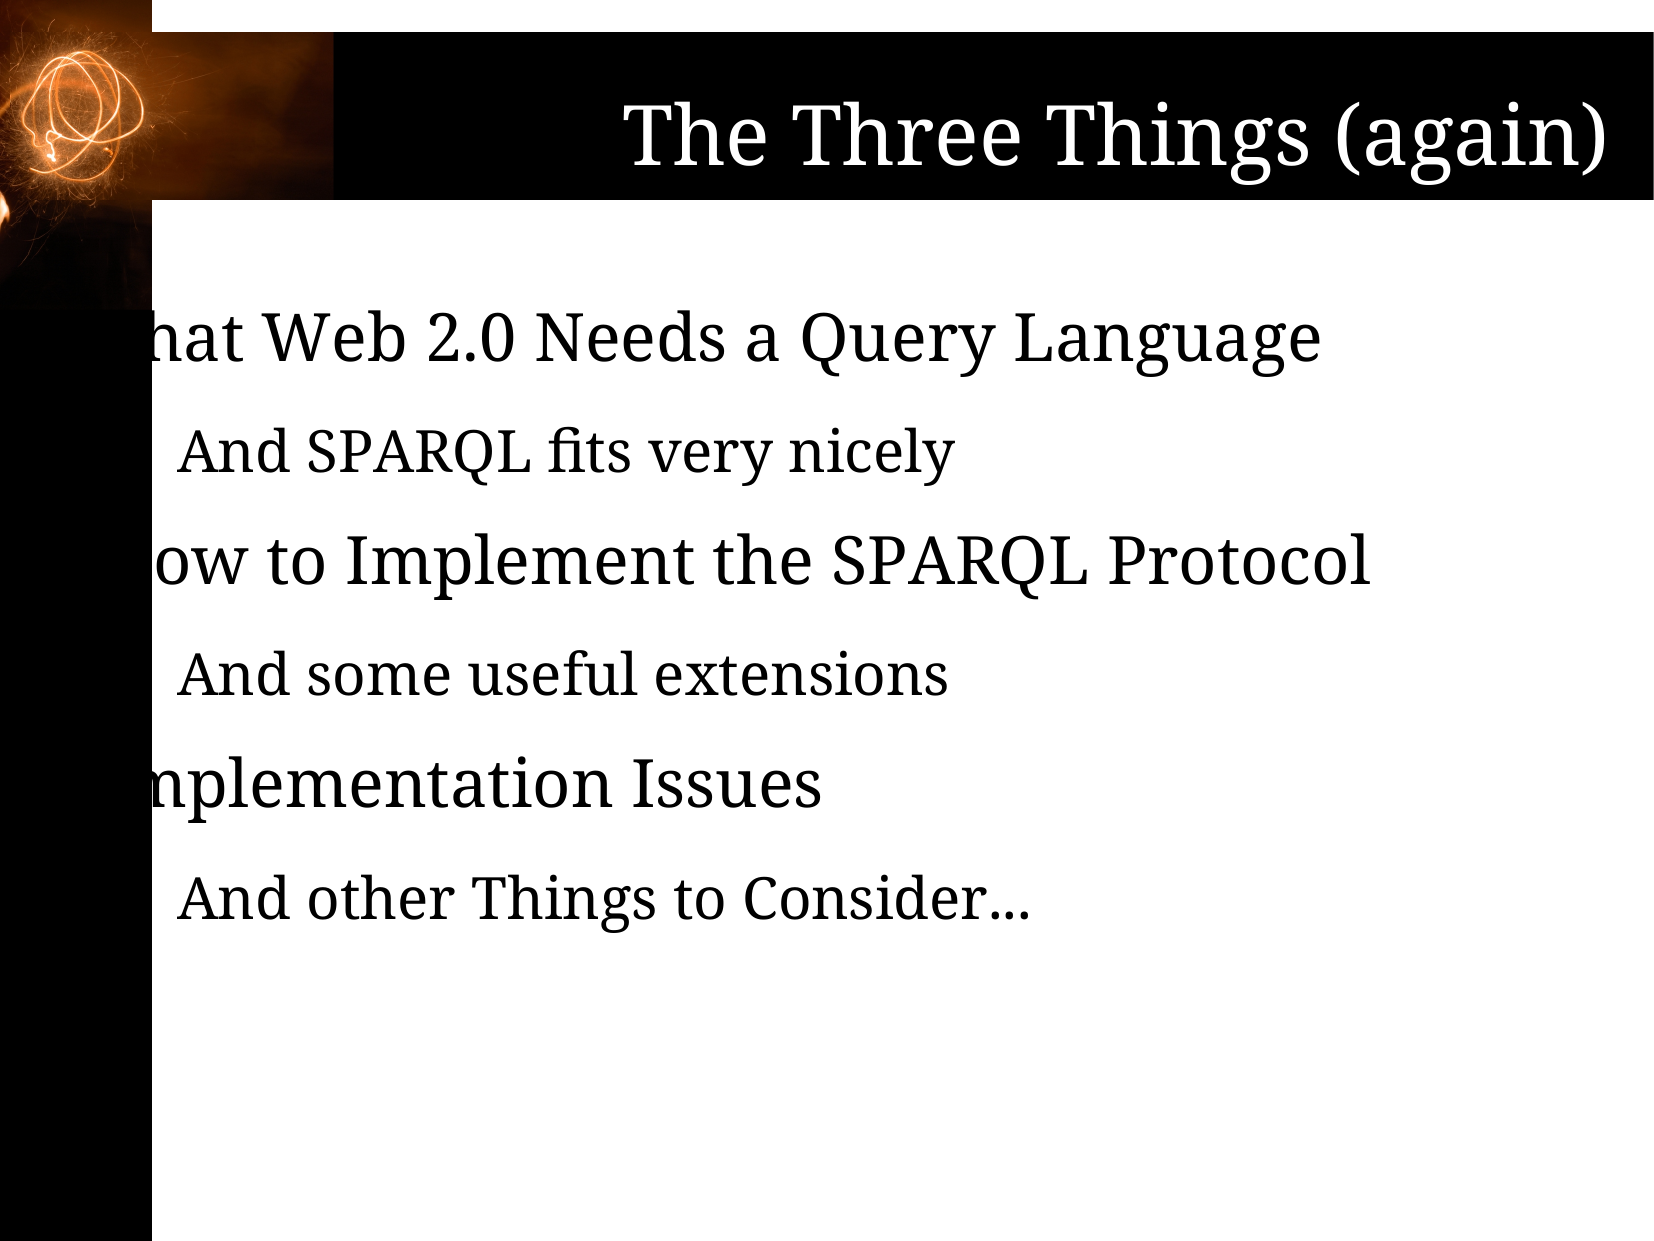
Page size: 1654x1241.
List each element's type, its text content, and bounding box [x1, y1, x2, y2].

title The Three Things (again) [372, 29, 1654, 237]
picture [0, 0, 372, 1241]
list That Web 2.0 Needs a Query Language And SPARQL fits very nicely How to Implement the SPARQL Protocol And some useful extensions Implementation Issues And other Things to Consider... [82, 290, 1571, 1109]
